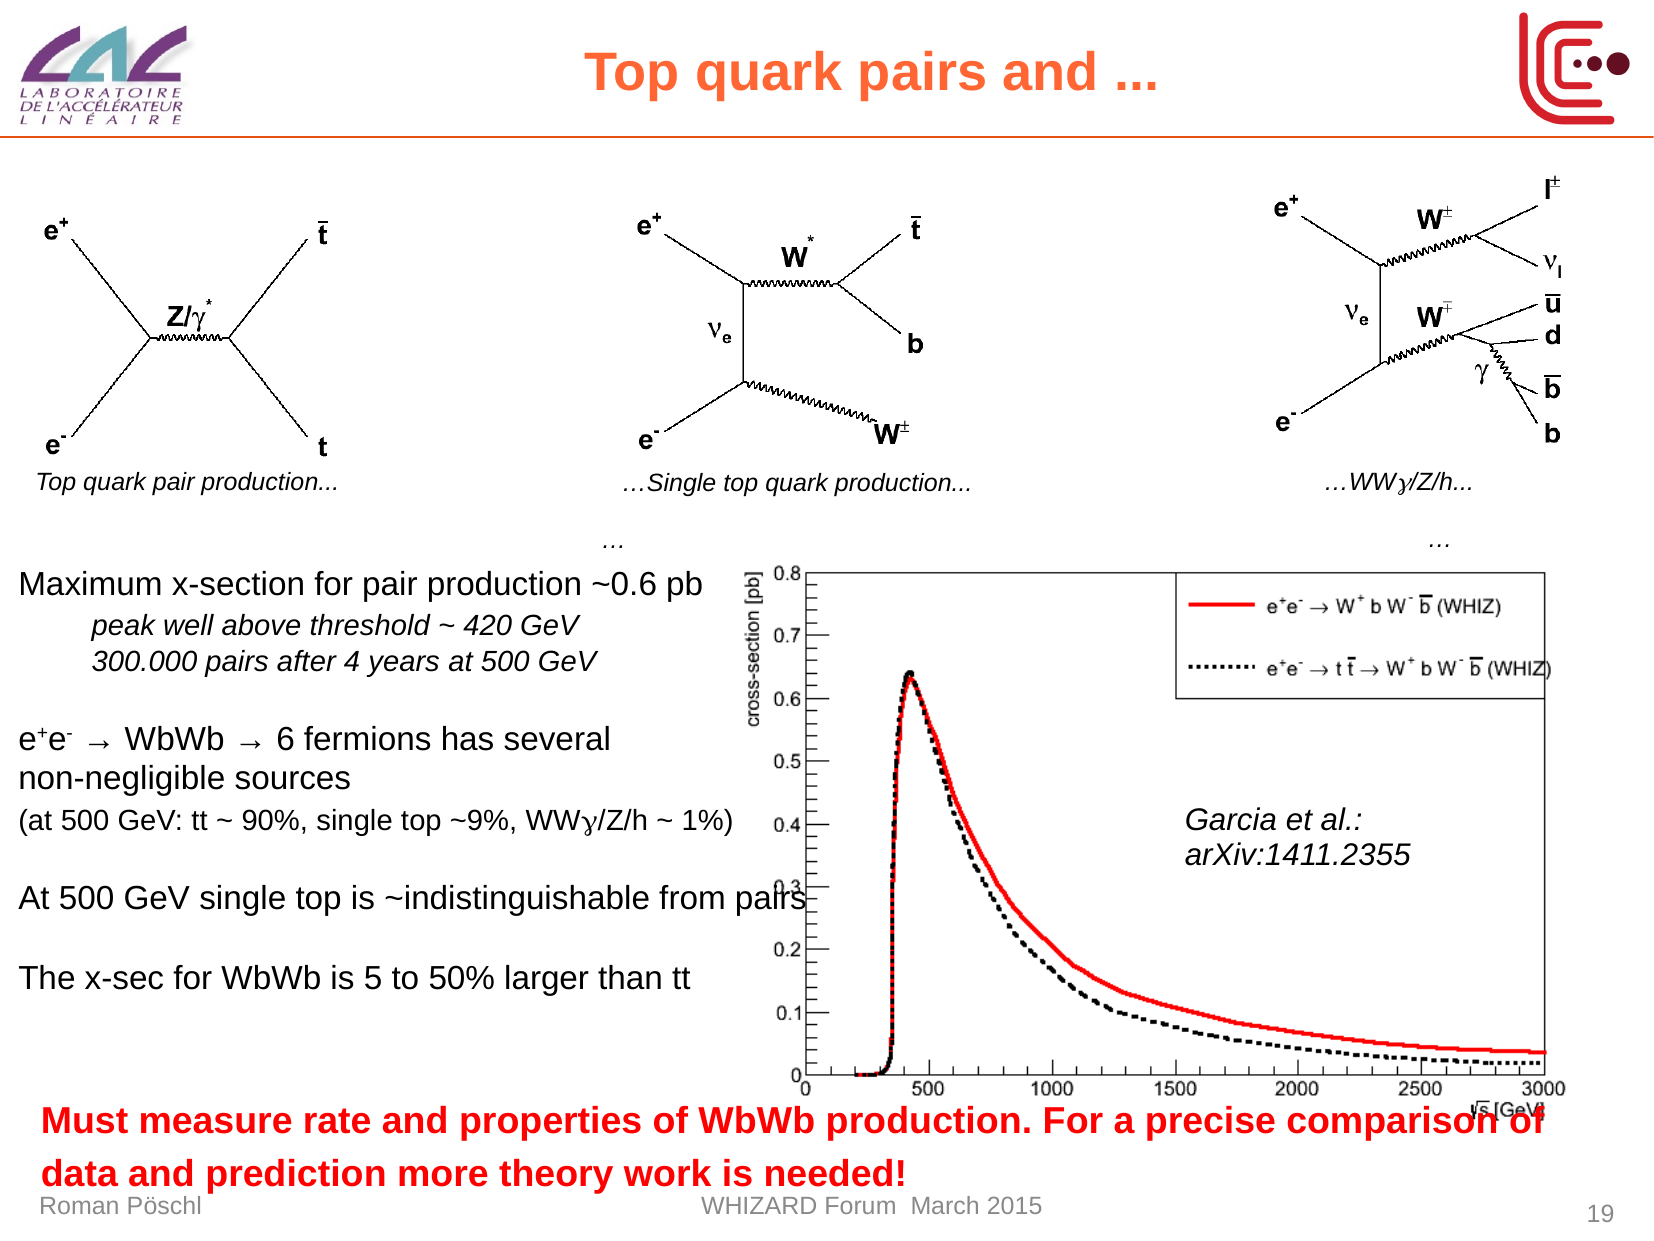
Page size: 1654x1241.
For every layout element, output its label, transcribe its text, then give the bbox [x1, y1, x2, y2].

text_box …Single top quark production... [607, 459, 1015, 498]
picture [17, 22, 199, 127]
text_box … [1412, 515, 1654, 561]
picture [714, 510, 1637, 1138]
text_box Must measure rate and properties of WbWb production. For a precise comparison of data and prediction more theory work is needed! [964, 1088, 1609, 1213]
text_box Garcia et al.: arXiv:1411.2355 [1170, 795, 1428, 880]
picture [33, 190, 346, 458]
text_box Top quark pair production... [20, 458, 429, 497]
picture [1263, 167, 1576, 462]
text_box …WWγ/Z/h... [1309, 458, 1654, 497]
picture [626, 185, 939, 459]
text_box … [586, 516, 1067, 562]
text_box Maximum x-section for pair production ~0.6 pb peak well above threshold ~ 420 GeV 300.000 pairs after 4 years at 500 GeV e+e- → WbWb → 6 fermions has several non-negligible sources (at 500 GeV: tt ~ 90%, single top ~9%, WWγ/Z/h ~ 1%) At 500 GeV single top is ~indistinguishable from pairs The x-sec for WbWb is 5 to 50% larger than tt [3, 554, 964, 1241]
title Top quark pairs and ... [128, 29, 1617, 113]
picture [1508, 2, 1641, 135]
